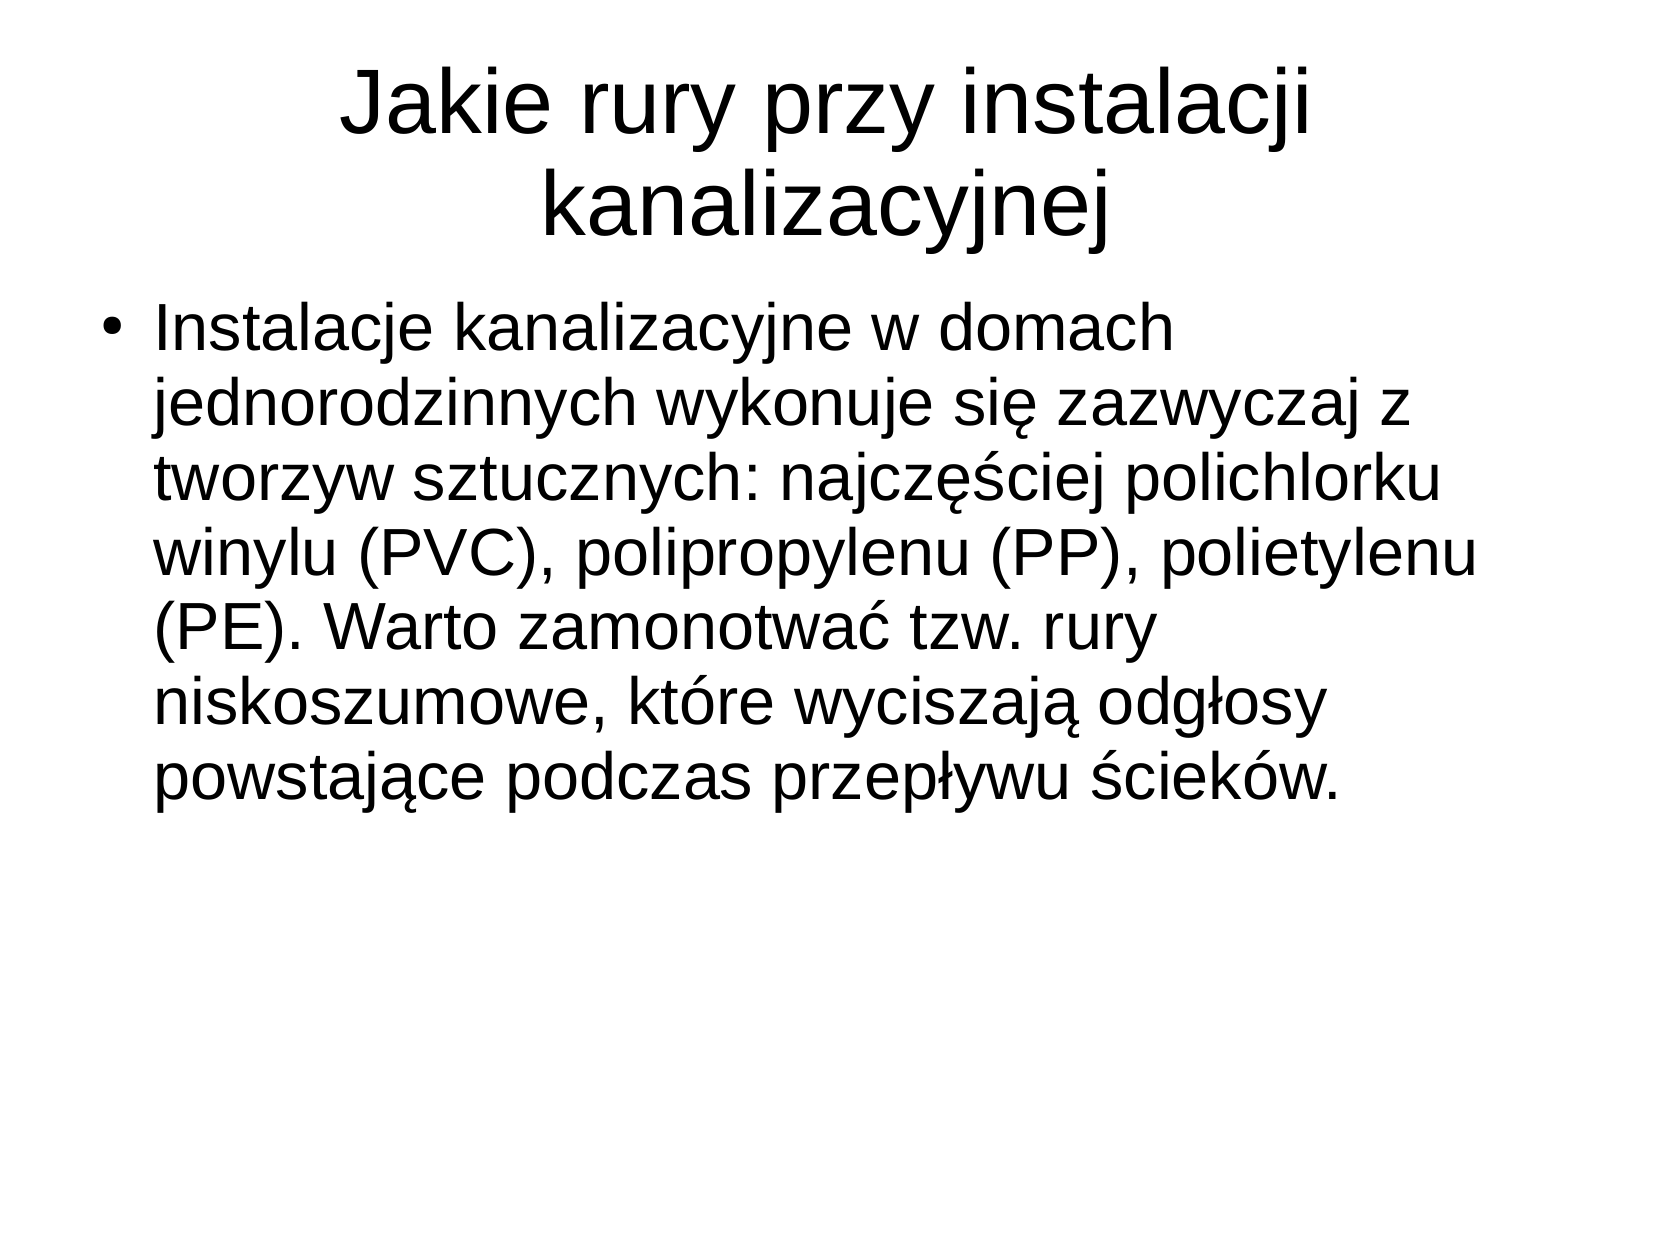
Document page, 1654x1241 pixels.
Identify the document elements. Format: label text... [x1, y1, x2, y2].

list Instalacje kanalizacyjne w domach jednorodzinnych wykonuje się zazwyczaj z tworzyw sztucznych: najczęściej polichlorku winylu (PVC), polipropylenu (PP), polietylenu (PE). Warto zamonotwać tzw. rury niskoszumowe, które wyciszają odgłosy powstające podczas przepływu ścieków. [82, 290, 1571, 1109]
title Jakie rury przy instalacji kanalizacyjnej [82, 49, 1571, 257]
